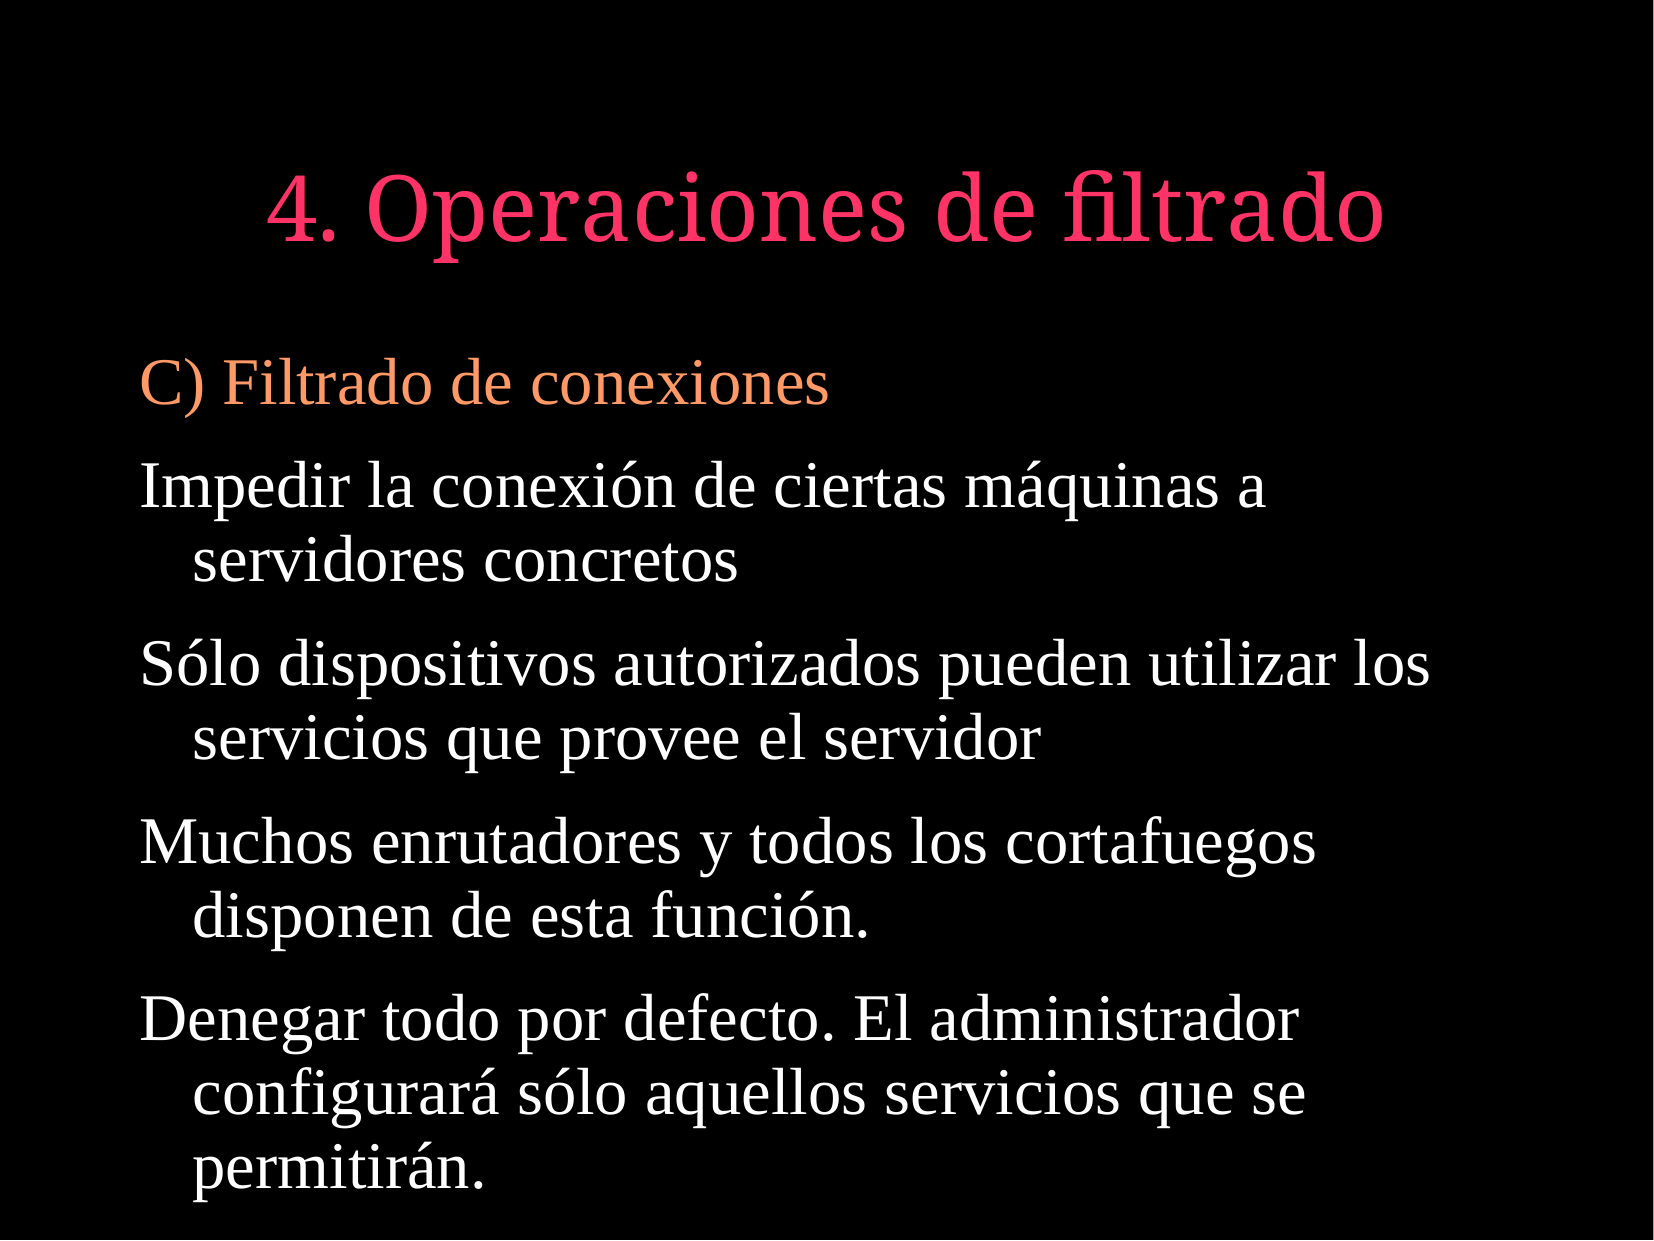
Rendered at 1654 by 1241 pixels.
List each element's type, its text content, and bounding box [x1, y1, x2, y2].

list C) Filtrado de conexiones Impedir la conexión de ciertas máquinas a servidores concretos Sólo dispositivos autorizados pueden utilizar los servicios que provee el servidor Muchos enrutadores y todos los cortafuegos disponen de esta función. Denegar todo por defecto. El administrador configurará sólo aquellos servicios que se permitirán. [121, 344, 1534, 1204]
title 4. Operaciones de filtrado [121, 102, 1534, 311]
